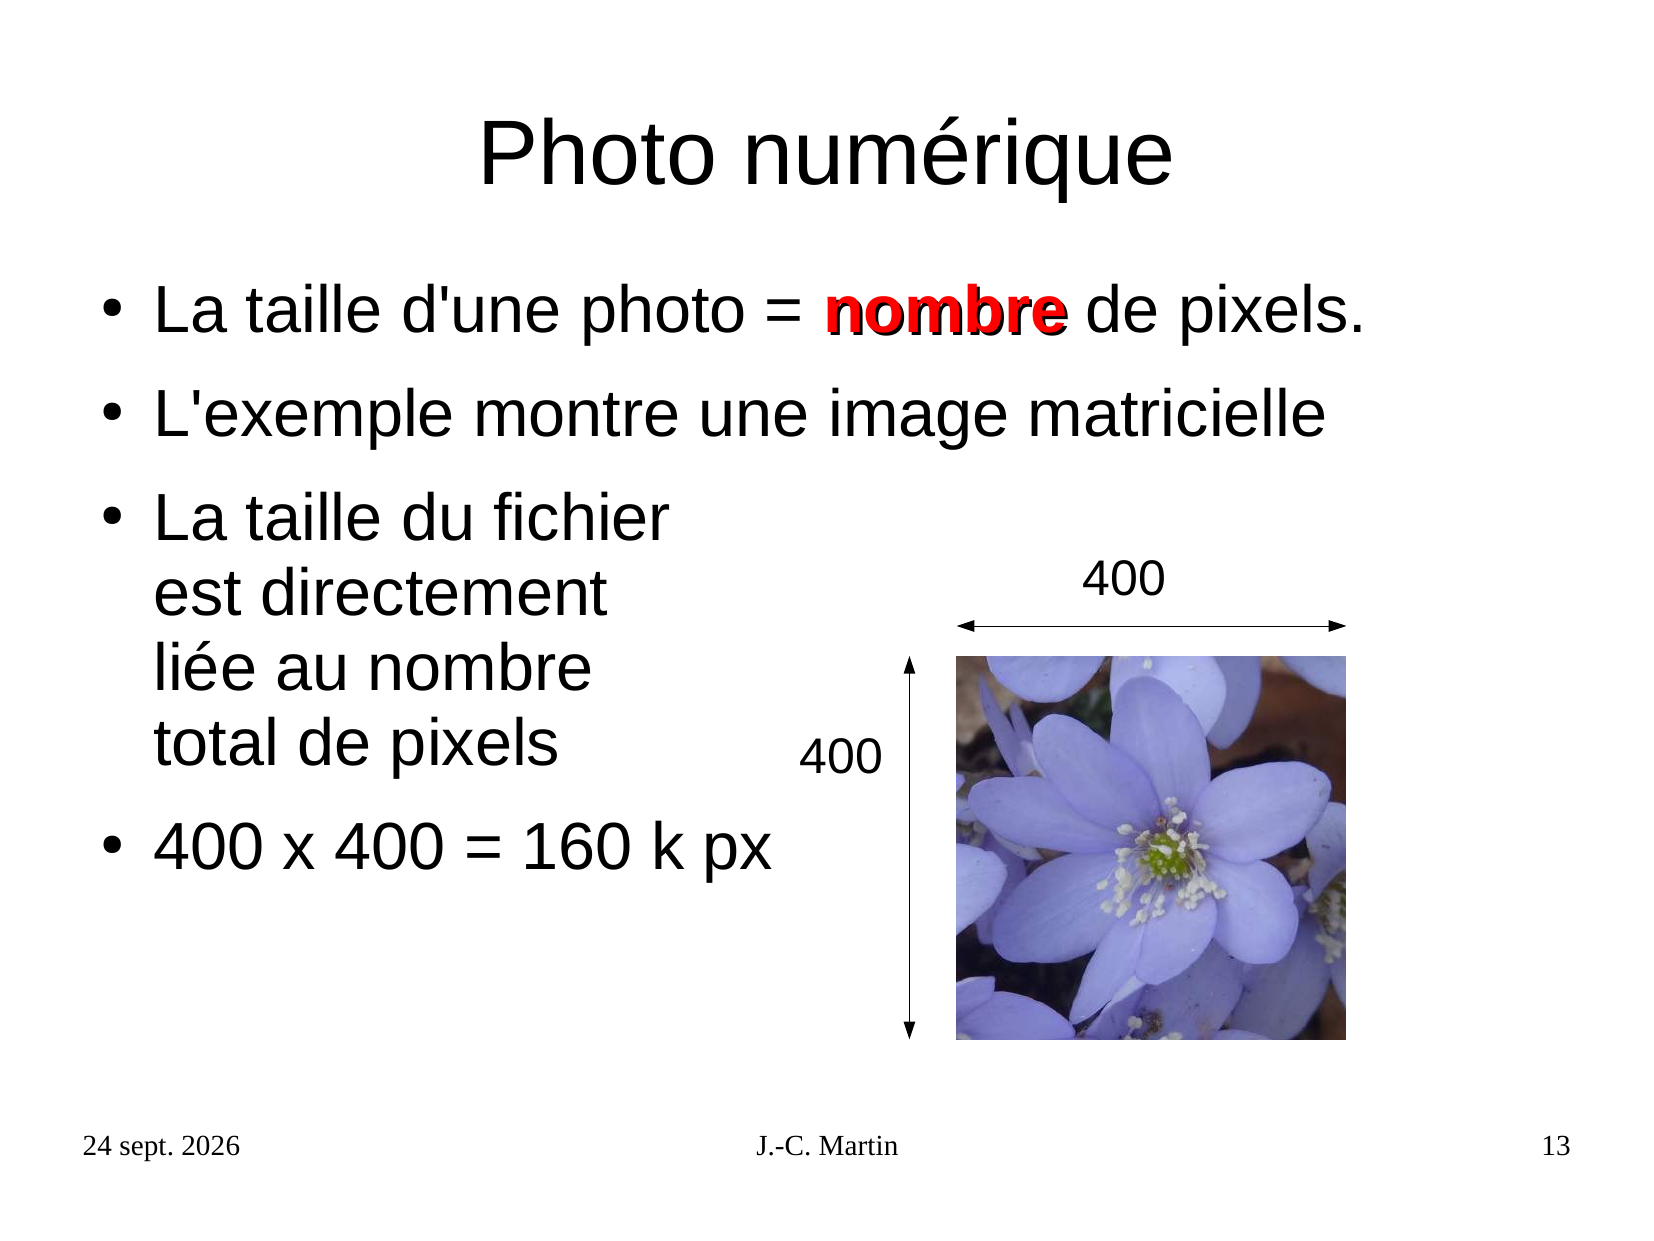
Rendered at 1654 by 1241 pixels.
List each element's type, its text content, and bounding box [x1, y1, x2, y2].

list La taille d'une photo = nombre de pixels. L'exemple montre une image matricielle La taille du fichier est directement liée au nombre total de pixels 400 x 400 = 160 k px [82, 271, 1441, 1010]
title Photo numérique [82, 49, 1571, 257]
picture [956, 656, 1346, 1040]
